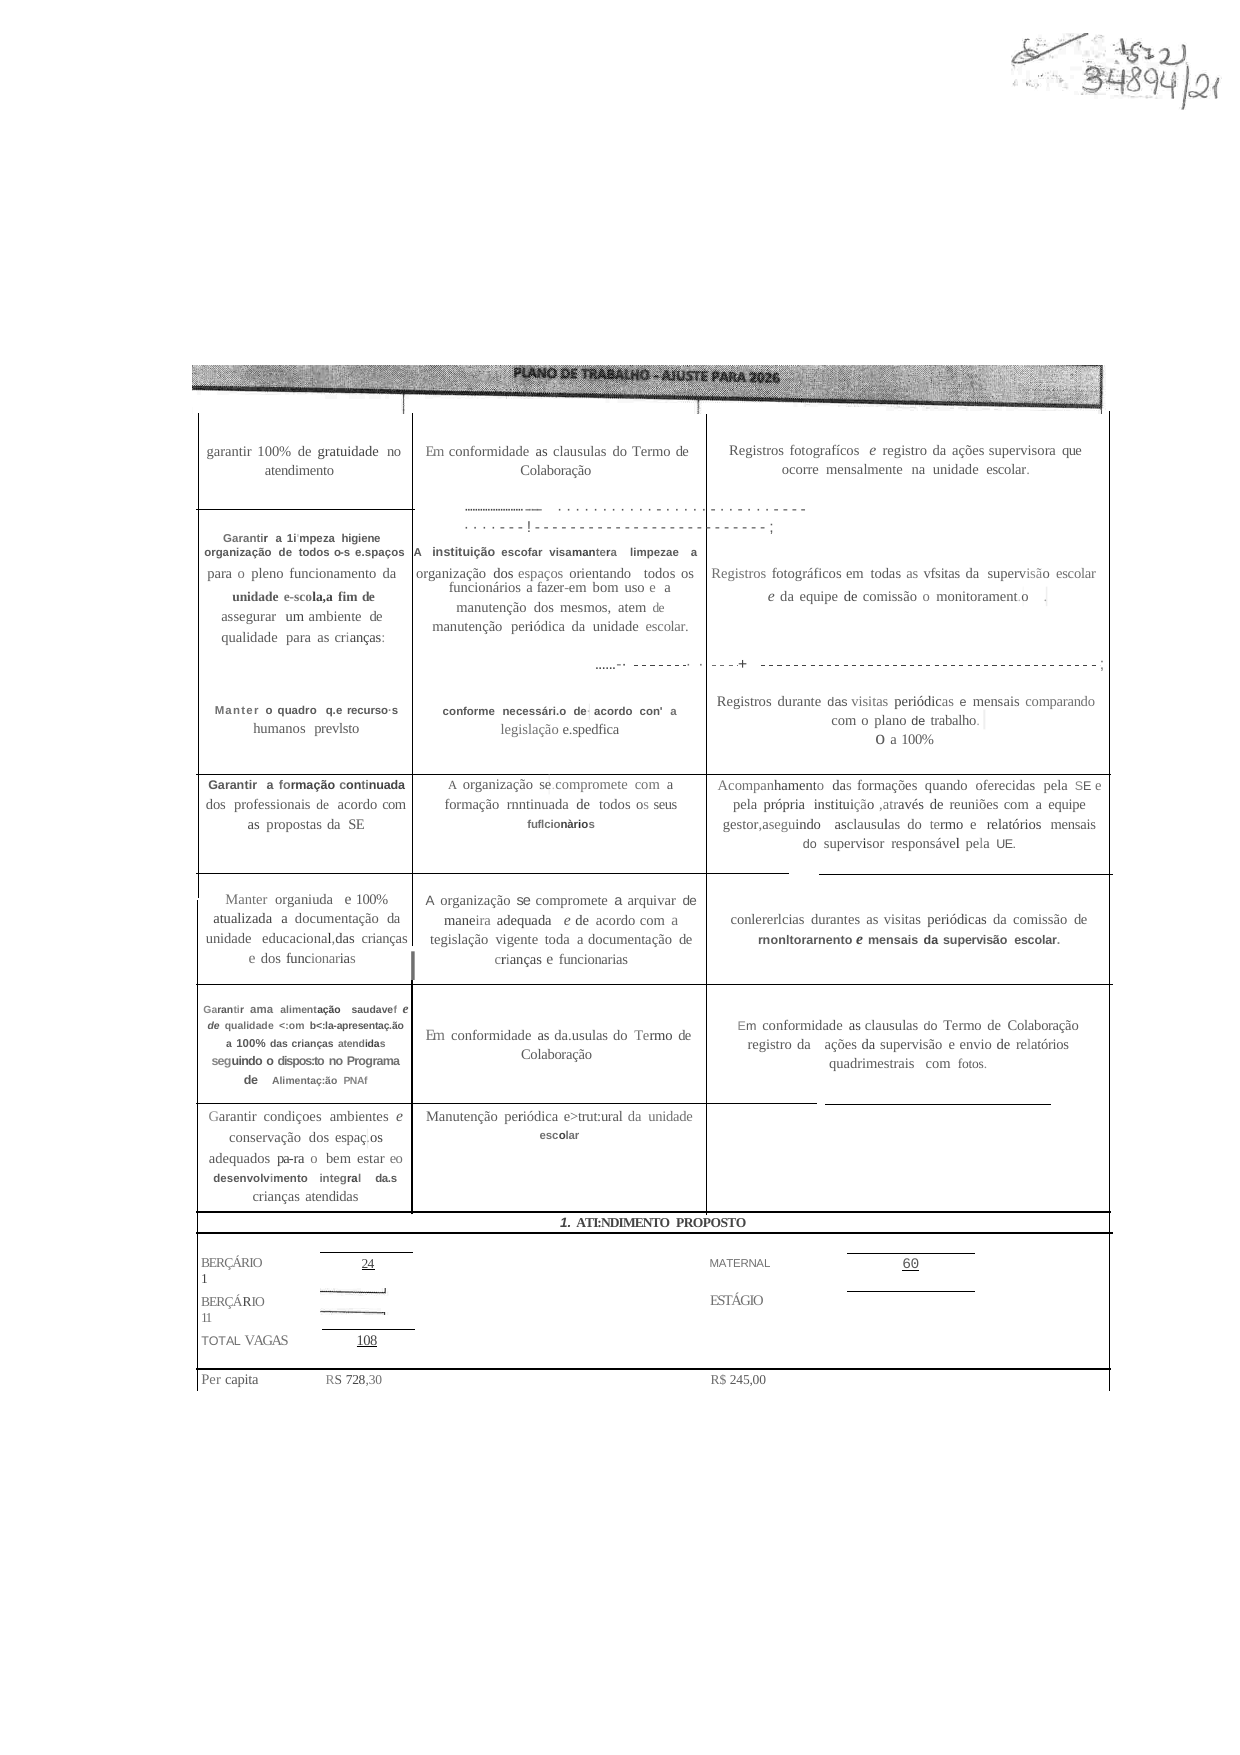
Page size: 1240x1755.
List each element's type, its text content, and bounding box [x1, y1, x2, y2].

text_box Garantir a 1i'mpeza higiene organização de todos o-s e.spaços A instituição escofar visamantera limpezae a [202, 529, 699, 562]
text_box para o pleno funcionamento da organização dos espaços orientando todos os Registros fotográficos em todas as vfsitas da supervisão escolar [205, 562, 1105, 584]
text_box Em conformidade as clausulas do Termo de Colaboração registro da ações da supervisão e envio de relatórios quadrimestrais com fotos. [731, 1011, 1085, 1074]
picture [320, 1288, 389, 1315]
text_box Em conformidade as clausulas do Termo de Colaboração [423, 438, 695, 481]
text_box MATERNAL [707, 1253, 782, 1272]
text_box conlererlcias durantes as visitas periódicas da comissão de rnonltorarnento e mensais da supervisão escolar. [726, 907, 1092, 950]
text_box 60 [845, 1251, 981, 1274]
text_box 24 [318, 1252, 420, 1273]
text_box Manter o quadro q.e recurso·s humanos prevlsto [211, 699, 402, 739]
text_box Manter organiuda e 100% atualizada a documentação da unidade educacional,das crianças [200, 883, 412, 949]
text_box TOTAL VAGAS [199, 1328, 290, 1351]
text_box conforme necessári.o de· acordo con' a legislação e.spedfica [440, 701, 680, 740]
text_box Garantir condiçoes ambientes e conservação dos espaç.os adequados pa-ra o bem estar eo desenvolvimento integral da.s crianças atendidas [204, 1098, 407, 1208]
text_box ......-· ·· [592, 651, 713, 675]
text_box Manutenção periódica e>trut:ural da unidade escolar [419, 1100, 700, 1144]
text_box BERÇÁRIO 11 [198, 1290, 278, 1311]
text_box Em conformidade as da.usulas do Termo de Colaboração [423, 1021, 695, 1065]
picture [192, 365, 1106, 414]
text_box BERÇÁRIO 1 [198, 1251, 274, 1273]
text_box Garantir a formação continuada dos professionais de acordo com as propostas da SE [201, 773, 410, 834]
text_box Registros fotografícos e registro da ações supervisora que ocorre mensalmente na unidade escolar. [727, 436, 1091, 480]
text_box 1. ATI:NDIMENTO PROPOSTO [558, 1211, 749, 1233]
text_box A organização se.compromete com a formação rnntinuada de todos os seus fuflcionàrios [439, 771, 682, 833]
text_box l [406, 938, 420, 991]
text_box ·······················-··-·- ···········-·····-··-···----····---!--------------------------; [461, 496, 1117, 520]
text_box A organização se compromete a arquivar de maneira adequada e de acordo com a tegislação vigente toda a documentação de crianças e funcionarias [422, 888, 699, 970]
text_box garantir 100% de gratuidade no atendimento [204, 438, 406, 481]
text_box 108 [318, 1328, 420, 1351]
text_box unidade e-scola,a fim de assegurar um ambiente de qualidade para as crianças: [219, 584, 393, 647]
text_box [859, 1288, 981, 1311]
text_box e dos funcionarias [246, 945, 365, 969]
text_box Acompanhamento das formações quando oferecidas pela SE e pela própria instituição ,através de reuniões com a equipe gestor,aseguindo asclausulas do termo e relatórios mensais do supervisor responsável pela UE. [714, 771, 1104, 854]
text_box ESTÁGIO [708, 1288, 766, 1311]
text_box e da equipe de comissão o monitorament.o . [765, 584, 1052, 608]
text_box RS 728,30 [323, 1369, 389, 1390]
picture [1011, 33, 1222, 110]
text_box + ; Registros durante das visitas periódicas e mensais comparando com o plano de trabalho. o a 100% [713, 651, 1113, 751]
text_box funcionários a fazer-em bom uso e a manutenção dos mesmos, atem de manutenção periódica da unidade escolar. [426, 573, 694, 638]
text_box Per capita [199, 1368, 264, 1390]
text_box R$ 245,00 [708, 1368, 773, 1390]
text_box Garantir ama alimentação saudavef e de qualidade <:om b<:la-apresentaç.ão a 100% das crianças atendidas seguindo o dispos:to no Programa de Alimentaç:ão PNAf [200, 993, 411, 1088]
